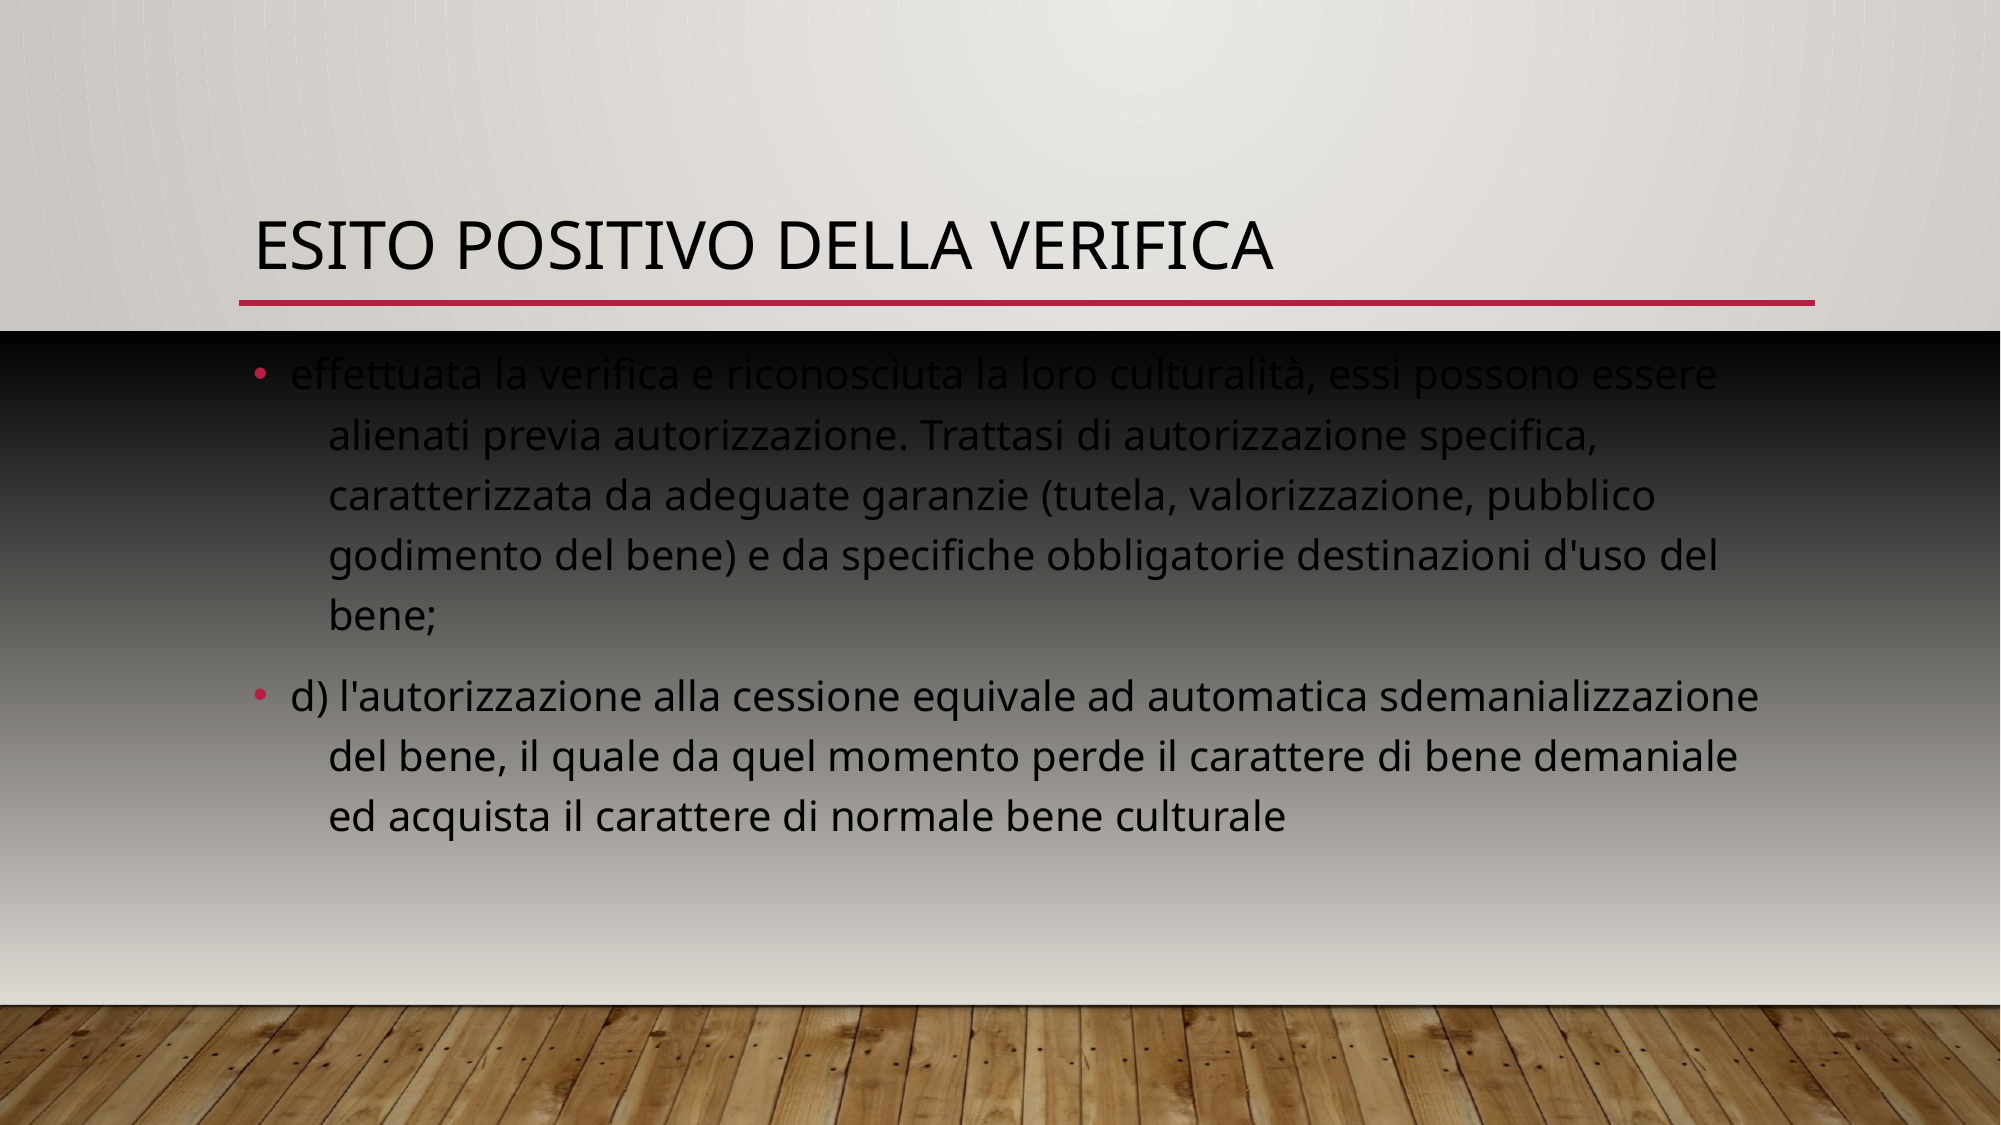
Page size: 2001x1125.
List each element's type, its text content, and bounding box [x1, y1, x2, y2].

list effettuata la verifica e riconosciuta la loro culturalità, essi possono essere alienati previa autorizzazione. Trattasi di autorizzazione specifica, caratterizzata da adeguate garanzie (tutela, valorizzazione, pubblico godimento del bene) e da specifiche obbligatorie destinazioni d'uso del bene; d) l'autorizzazione alla cessione equivale ad automatica sdemanializzazione del bene, il quale da quel momento perde il carattere di bene demaniale ed acquista il carattere di normale bene culturale [238, 330, 1814, 897]
title Esito positivo della verifica [238, 131, 1814, 305]
